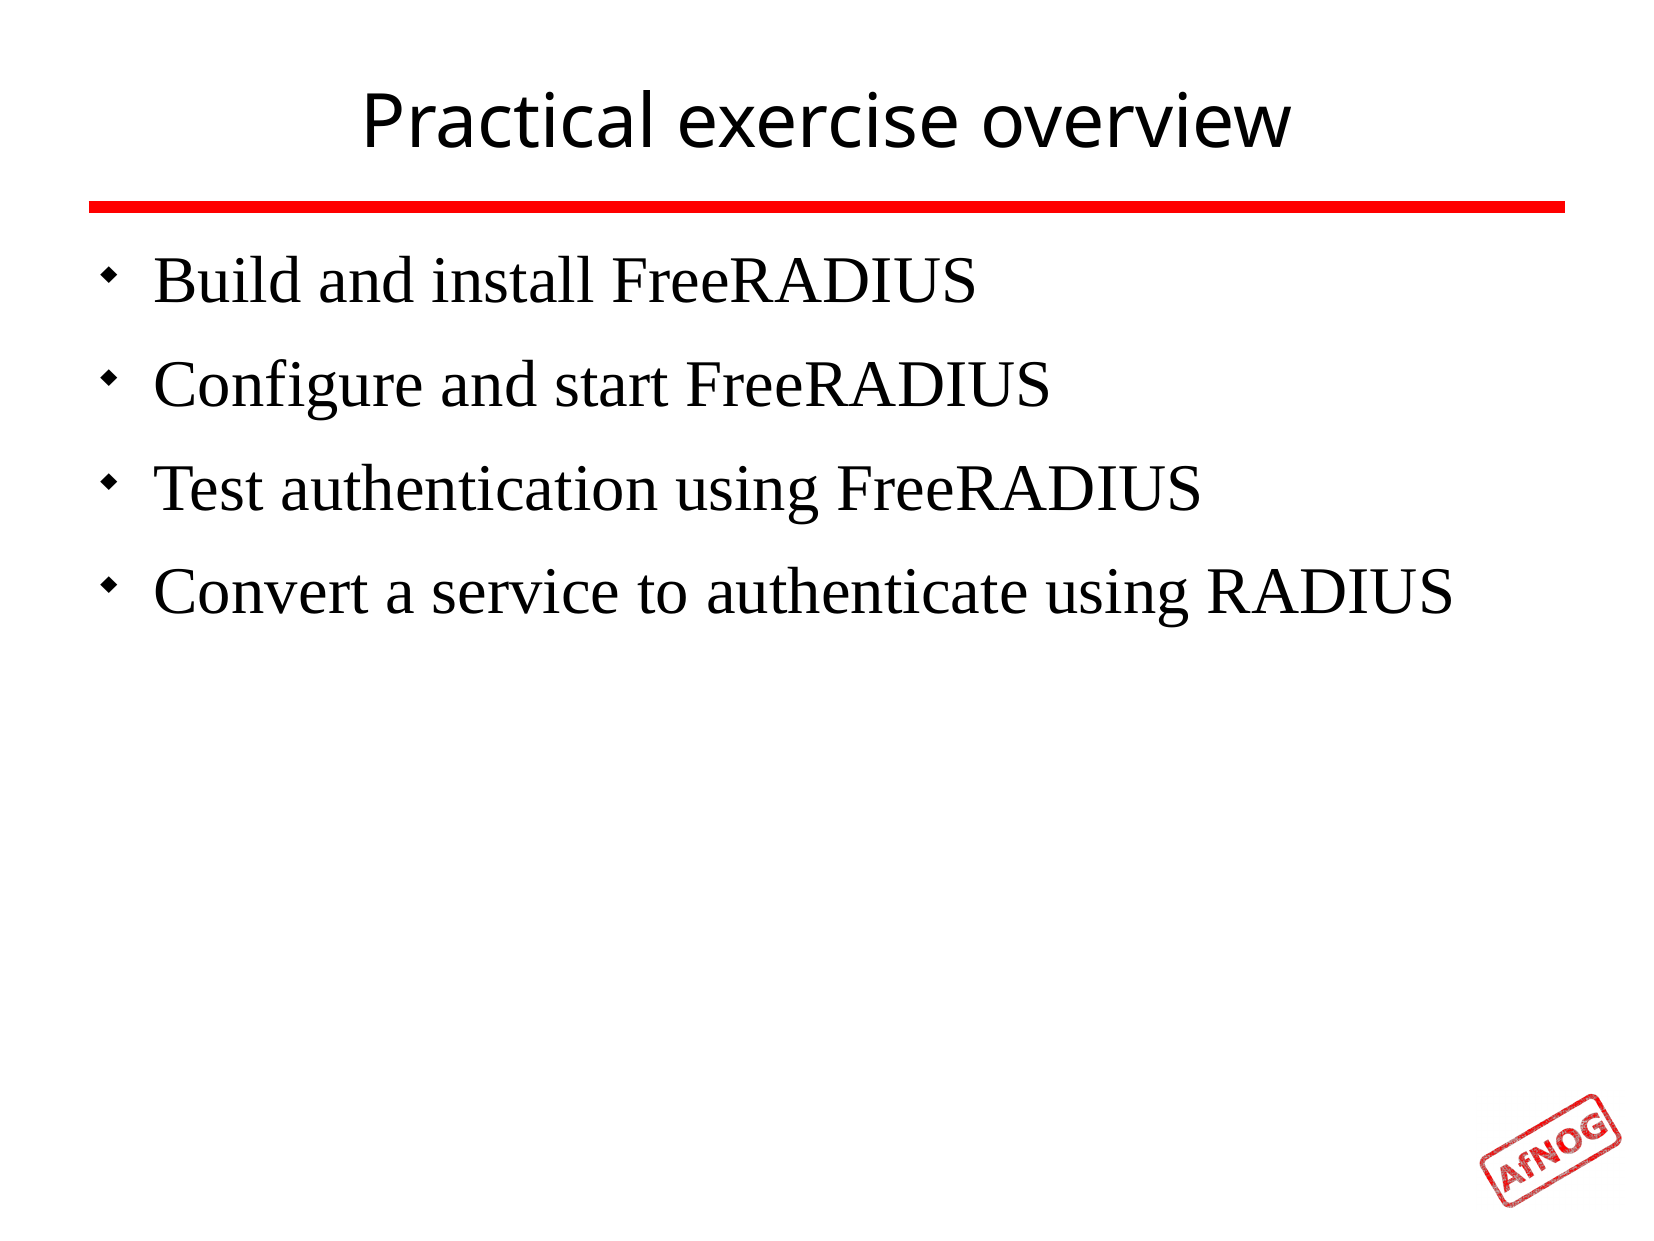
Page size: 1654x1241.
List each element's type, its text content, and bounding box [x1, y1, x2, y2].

picture [1476, 1090, 1625, 1211]
title Practical exercise overview [82, 29, 1571, 207]
list Build and install FreeRADIUS Configure and start FreeRADIUS Test authentication using FreeRADIUS Convert a service to authenticate using RADIUS [82, 236, 1571, 1123]
